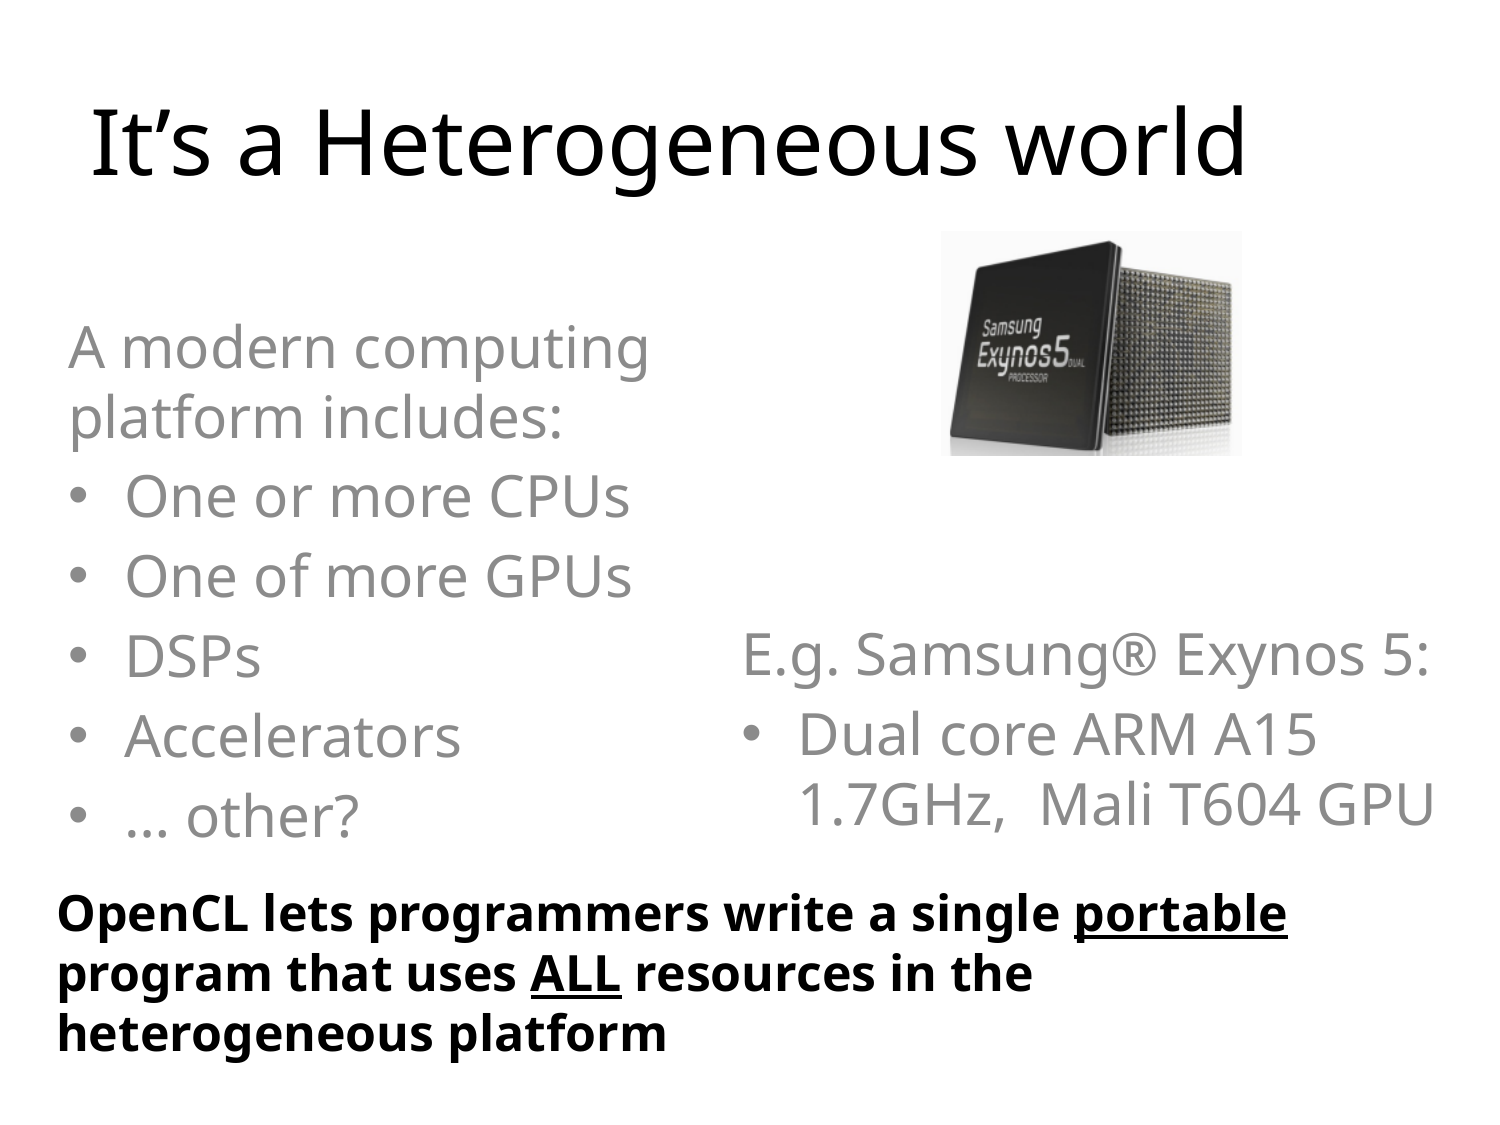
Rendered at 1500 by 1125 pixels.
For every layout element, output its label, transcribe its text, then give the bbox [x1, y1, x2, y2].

title It’s a Heterogeneous world [75, 45, 1425, 233]
picture [941, 231, 1242, 456]
list OpenCL lets programmers write a single portable program that uses ALL resources in the heterogeneous platform [41, 857, 1436, 1070]
list E.g. Samsung® Exynos 5: Dual core ARM A15 1.7GHz, Mali T604 GPU [726, 550, 1483, 904]
list A modern computing platform includes: One or more CPUs One of more GPUs DSPs Accelerators … other? [53, 255, 716, 904]
